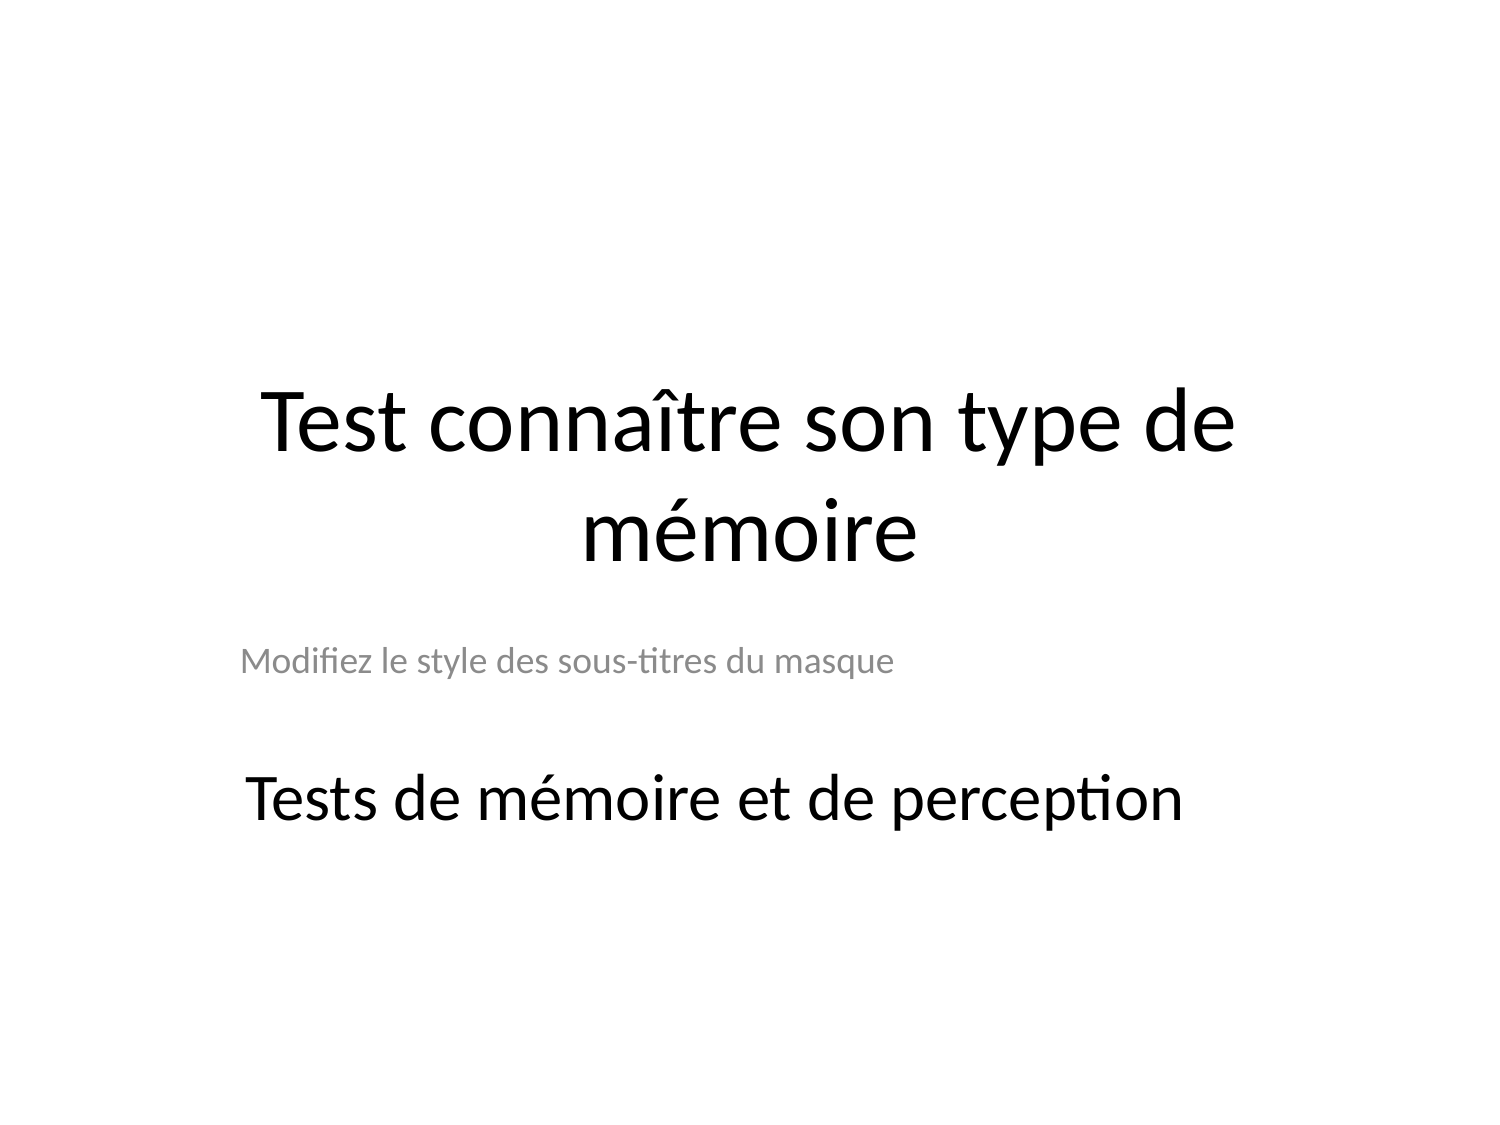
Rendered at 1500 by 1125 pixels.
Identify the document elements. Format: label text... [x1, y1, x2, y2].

text_box Tests de mémoire et de perception [230, 763, 1245, 860]
title Test connaître son type de mémoire [112, 349, 1388, 591]
